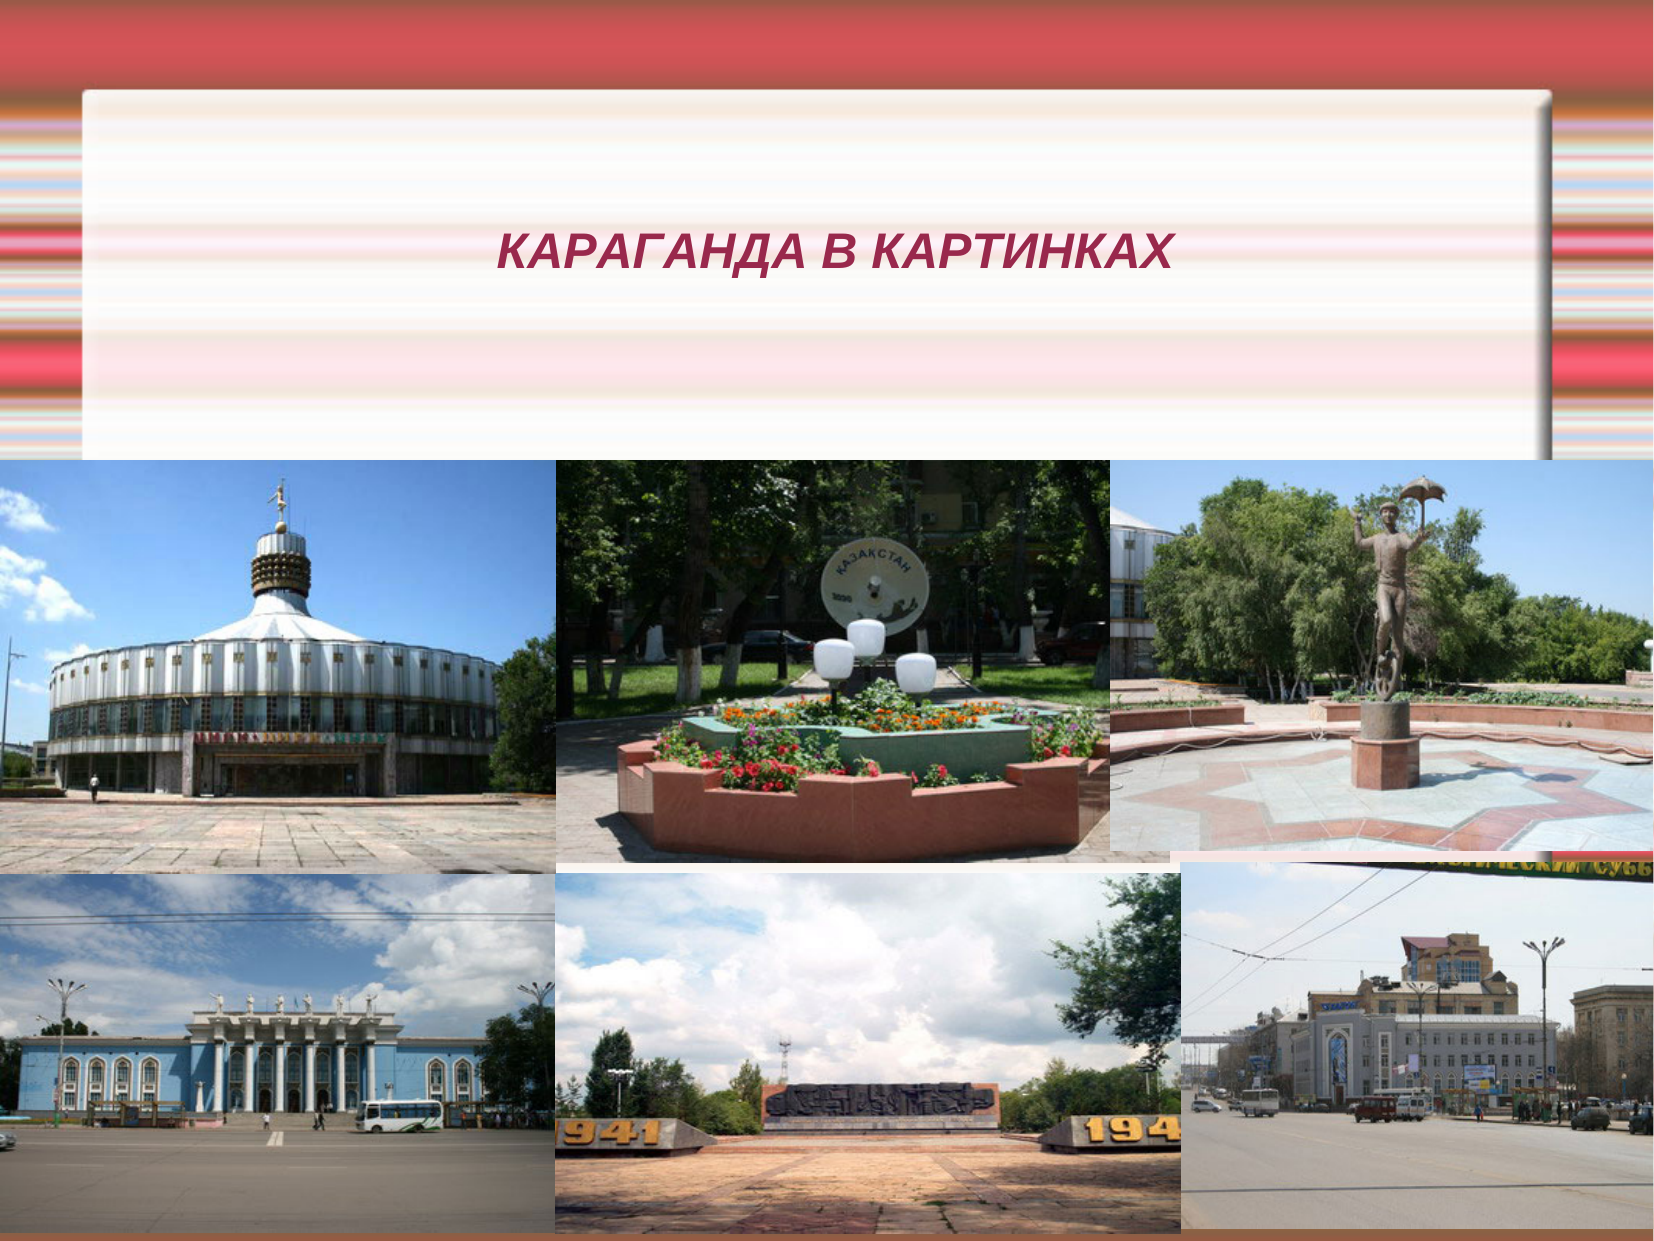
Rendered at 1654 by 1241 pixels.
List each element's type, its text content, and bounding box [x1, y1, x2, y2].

picture [0, 0, 1654, 1241]
title КАРАГАНДА В КАРТИНКАХ [52, 147, 1619, 355]
